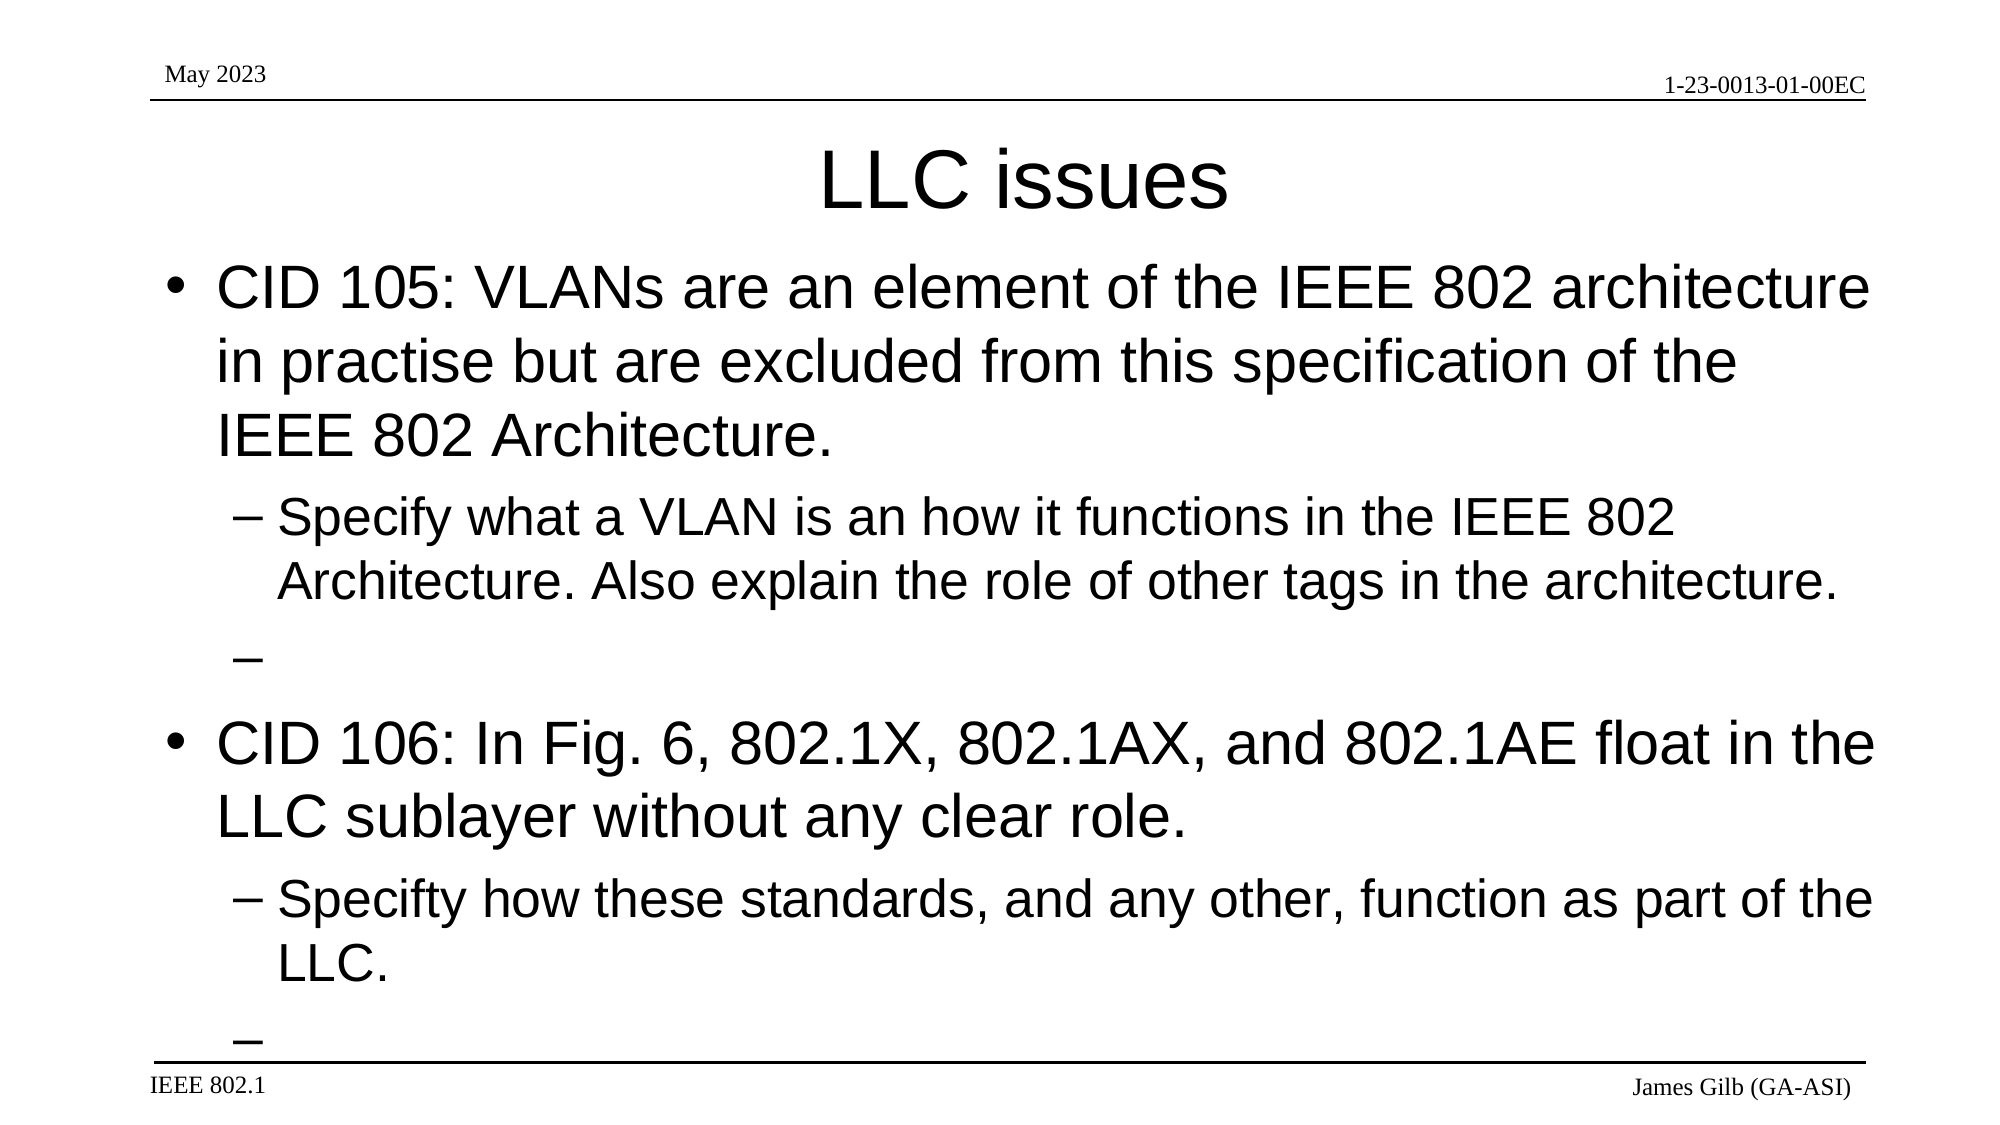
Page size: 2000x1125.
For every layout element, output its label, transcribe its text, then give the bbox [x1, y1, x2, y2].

title LLC issues [149, 112, 1900, 238]
list CID 105: VLANs are an element of the IEEE 802 architecture in practise but are excluded from this specification of the IEEE 802 Architecture. Specify what a VLAN is an how it functions in the IEEE 802 Architecture. Also explain the role of other tags in the architecture. CID 106: In Fig. 6, 802.1X, 802.1AX, and 802.1AE float in the LLC sublayer without any clear role. Specifty how these standards, and any other, function as part of the LLC. [149, 239, 1900, 1051]
